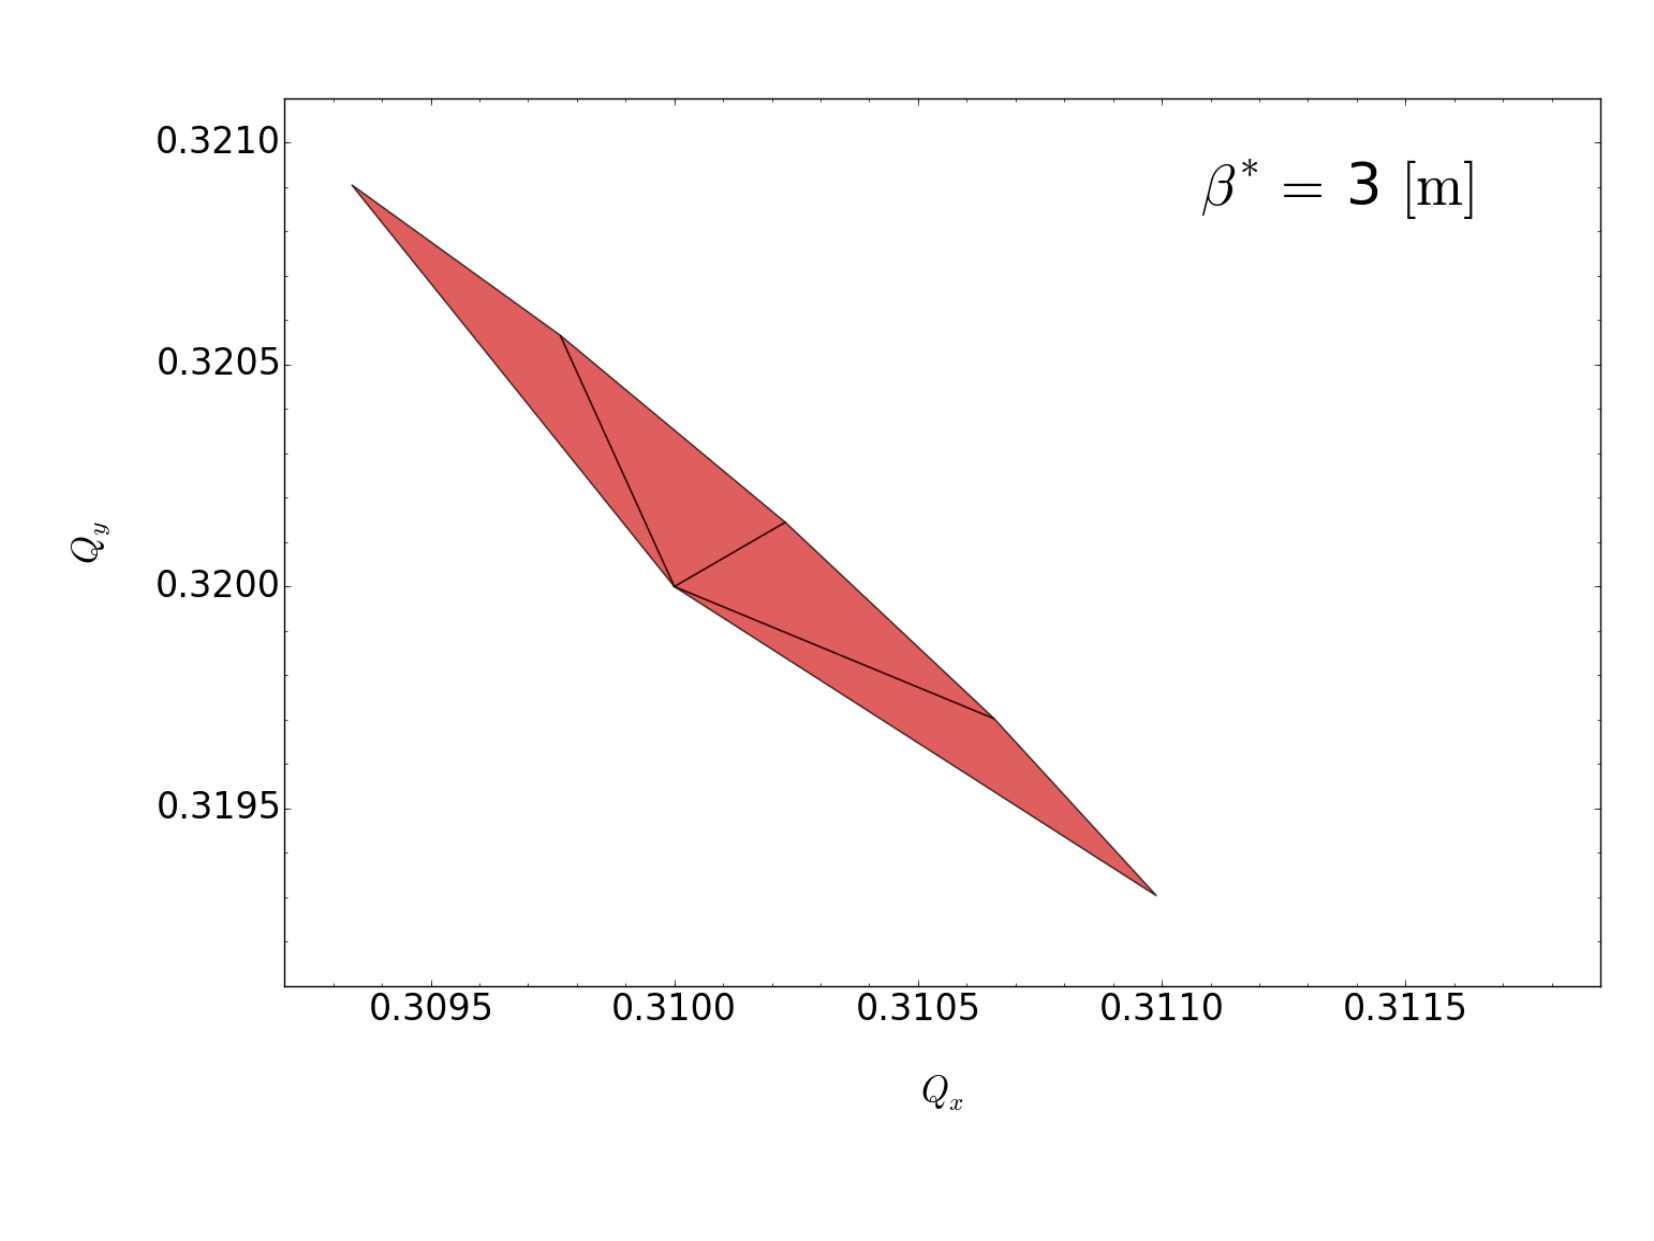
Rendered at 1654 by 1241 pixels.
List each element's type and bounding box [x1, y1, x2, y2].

picture [30, 59, 1639, 1156]
